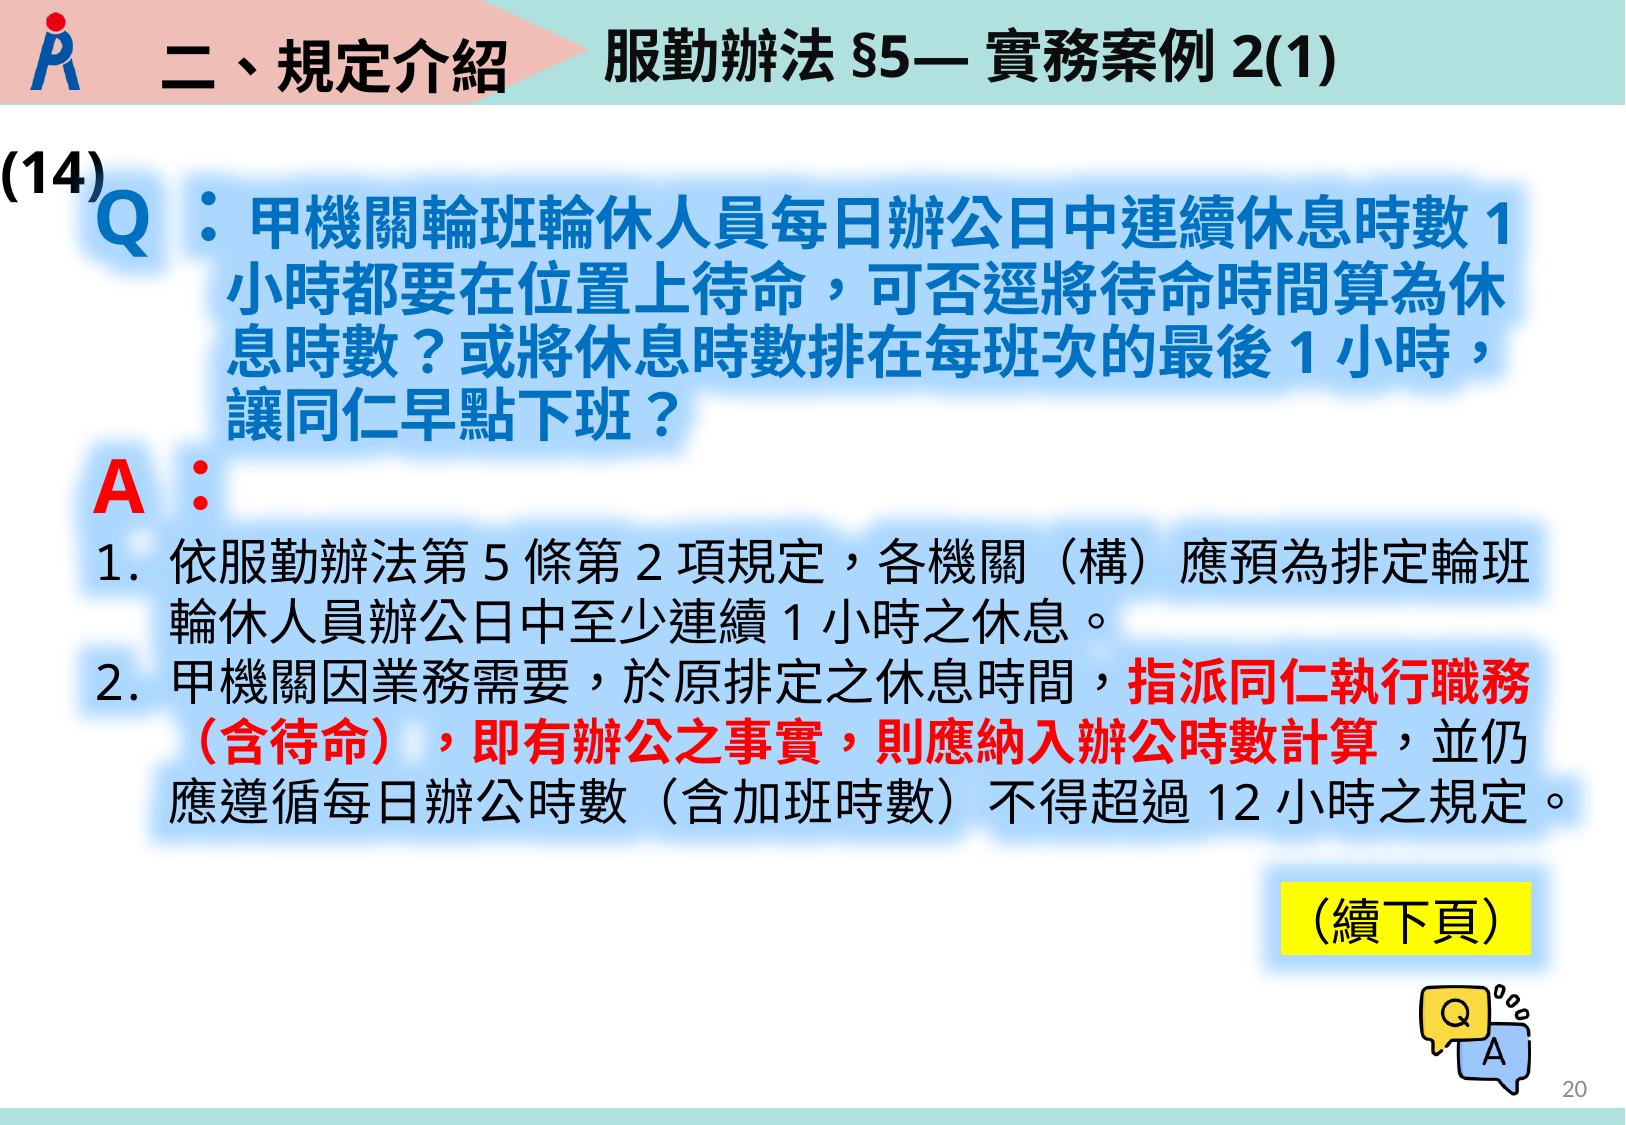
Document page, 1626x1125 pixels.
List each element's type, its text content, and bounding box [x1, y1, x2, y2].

text_box 服勤辦法§5—實務案例2(1) [588, 11, 1570, 97]
text_box [0, 1107, 1625, 1125]
text_box 二、規定介紹(14) [0, 0, 588, 104]
picture [1419, 983, 1531, 1096]
text_box [0, 0, 1625, 105]
slide_number <編號> [1236, 1057, 1603, 1107]
picture [30, 12, 80, 90]
text_box Q：甲機關輪班輪休人員每日辦公日中連續休息時數1小時都要在位置上待命，可否逕將待命時間算為休息時數？或將休息時數排在每班次的最後1小時，讓同仁早點下班？ A： 依服勤辦法第5條第2項規定，各機關（構）應預為排定輪班輪休人員辦公日中至少連續1小時之休息。 甲機關因業務需要，於原排定之休息時間，指派同仁執行職務（含待命），即有辦公之事實，則應納入辦公時數計算，並仍應遵循每日辦公時數（含加班時數）不得超過12小時之規定。 （續下頁） [78, 172, 1546, 967]
